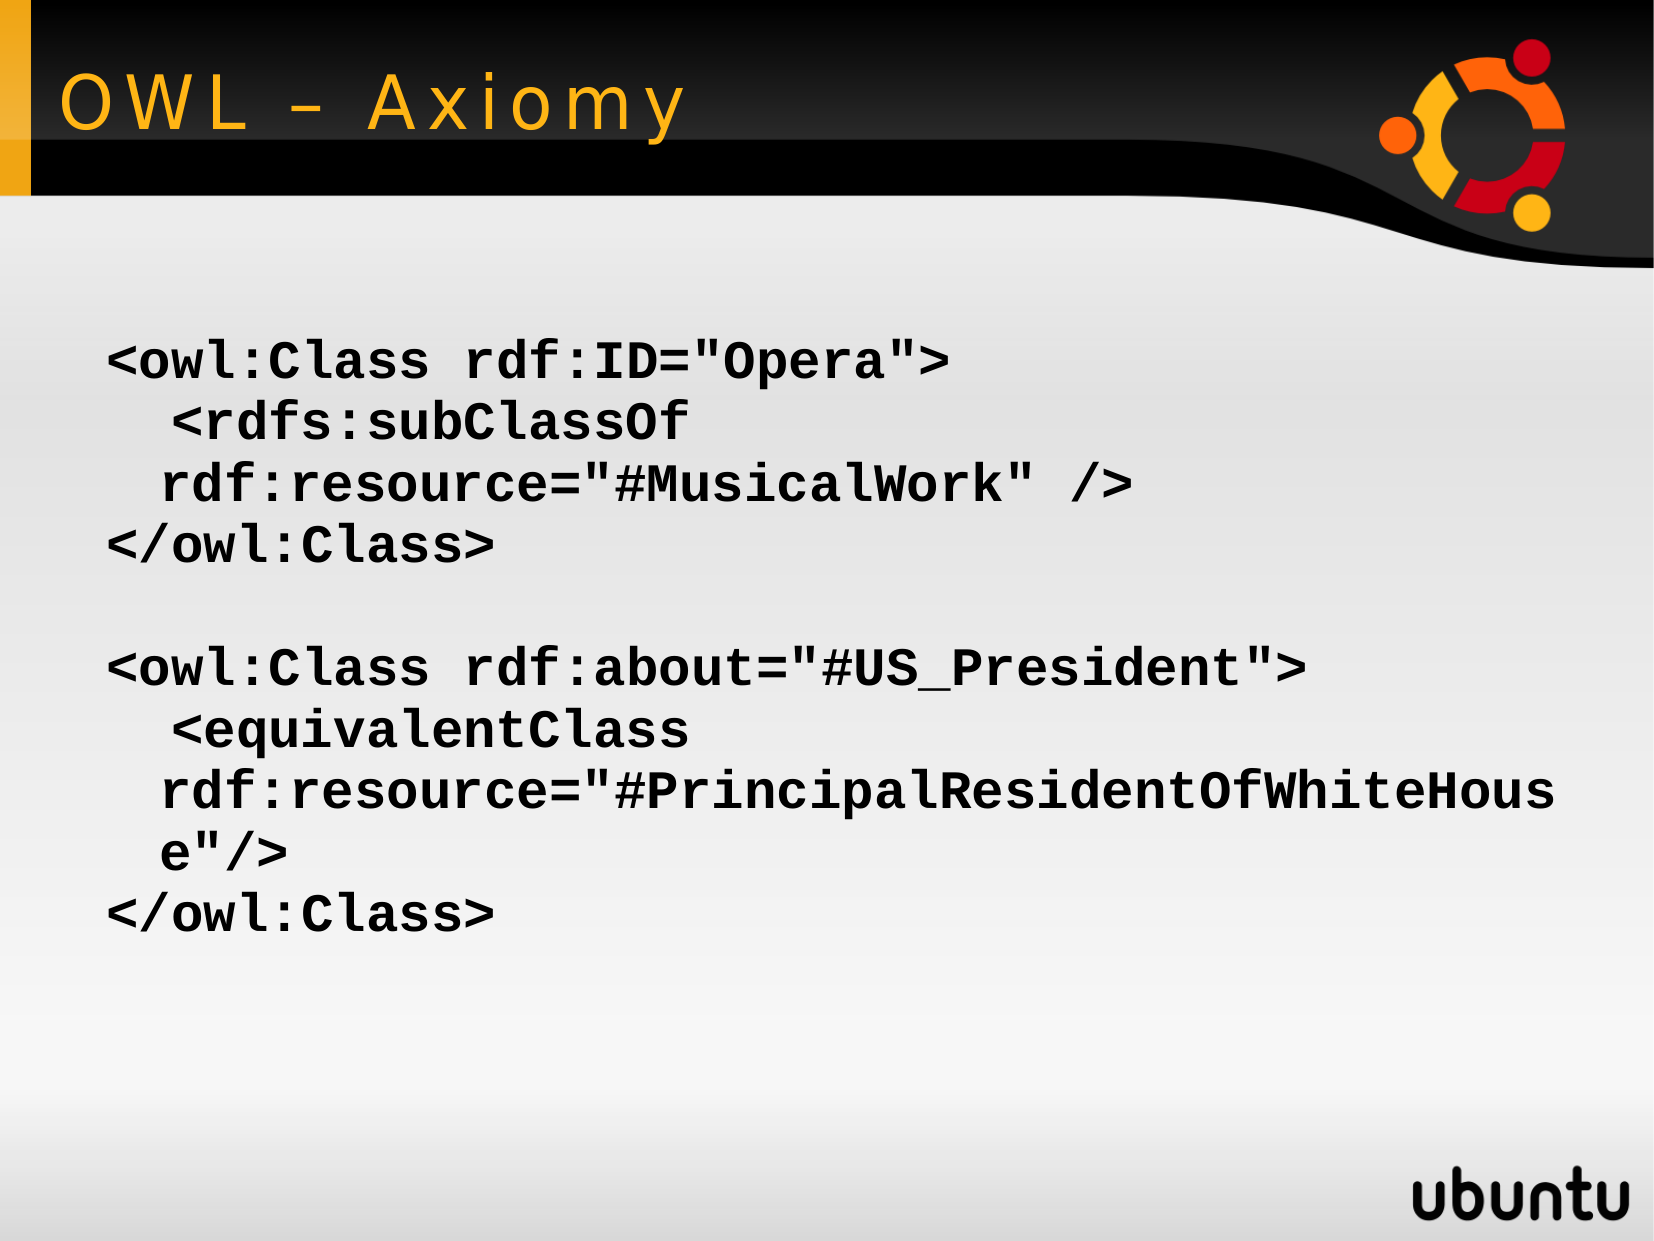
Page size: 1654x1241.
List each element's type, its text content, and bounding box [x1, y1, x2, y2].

list <owl:Class rdf:ID="Opera"> <rdfs:subClassOf rdf:resource="#MusicalWork" /> </owl:Class> <owl:Class rdf:about="#US_President"> <equivalentClass rdf:resource="#PrincipalResidentOfWhiteHouse"/> </owl:Class> [88, 333, 1577, 1152]
title OWL – Axiomy [59, 29, 1270, 178]
picture [0, 0, 1654, 1241]
